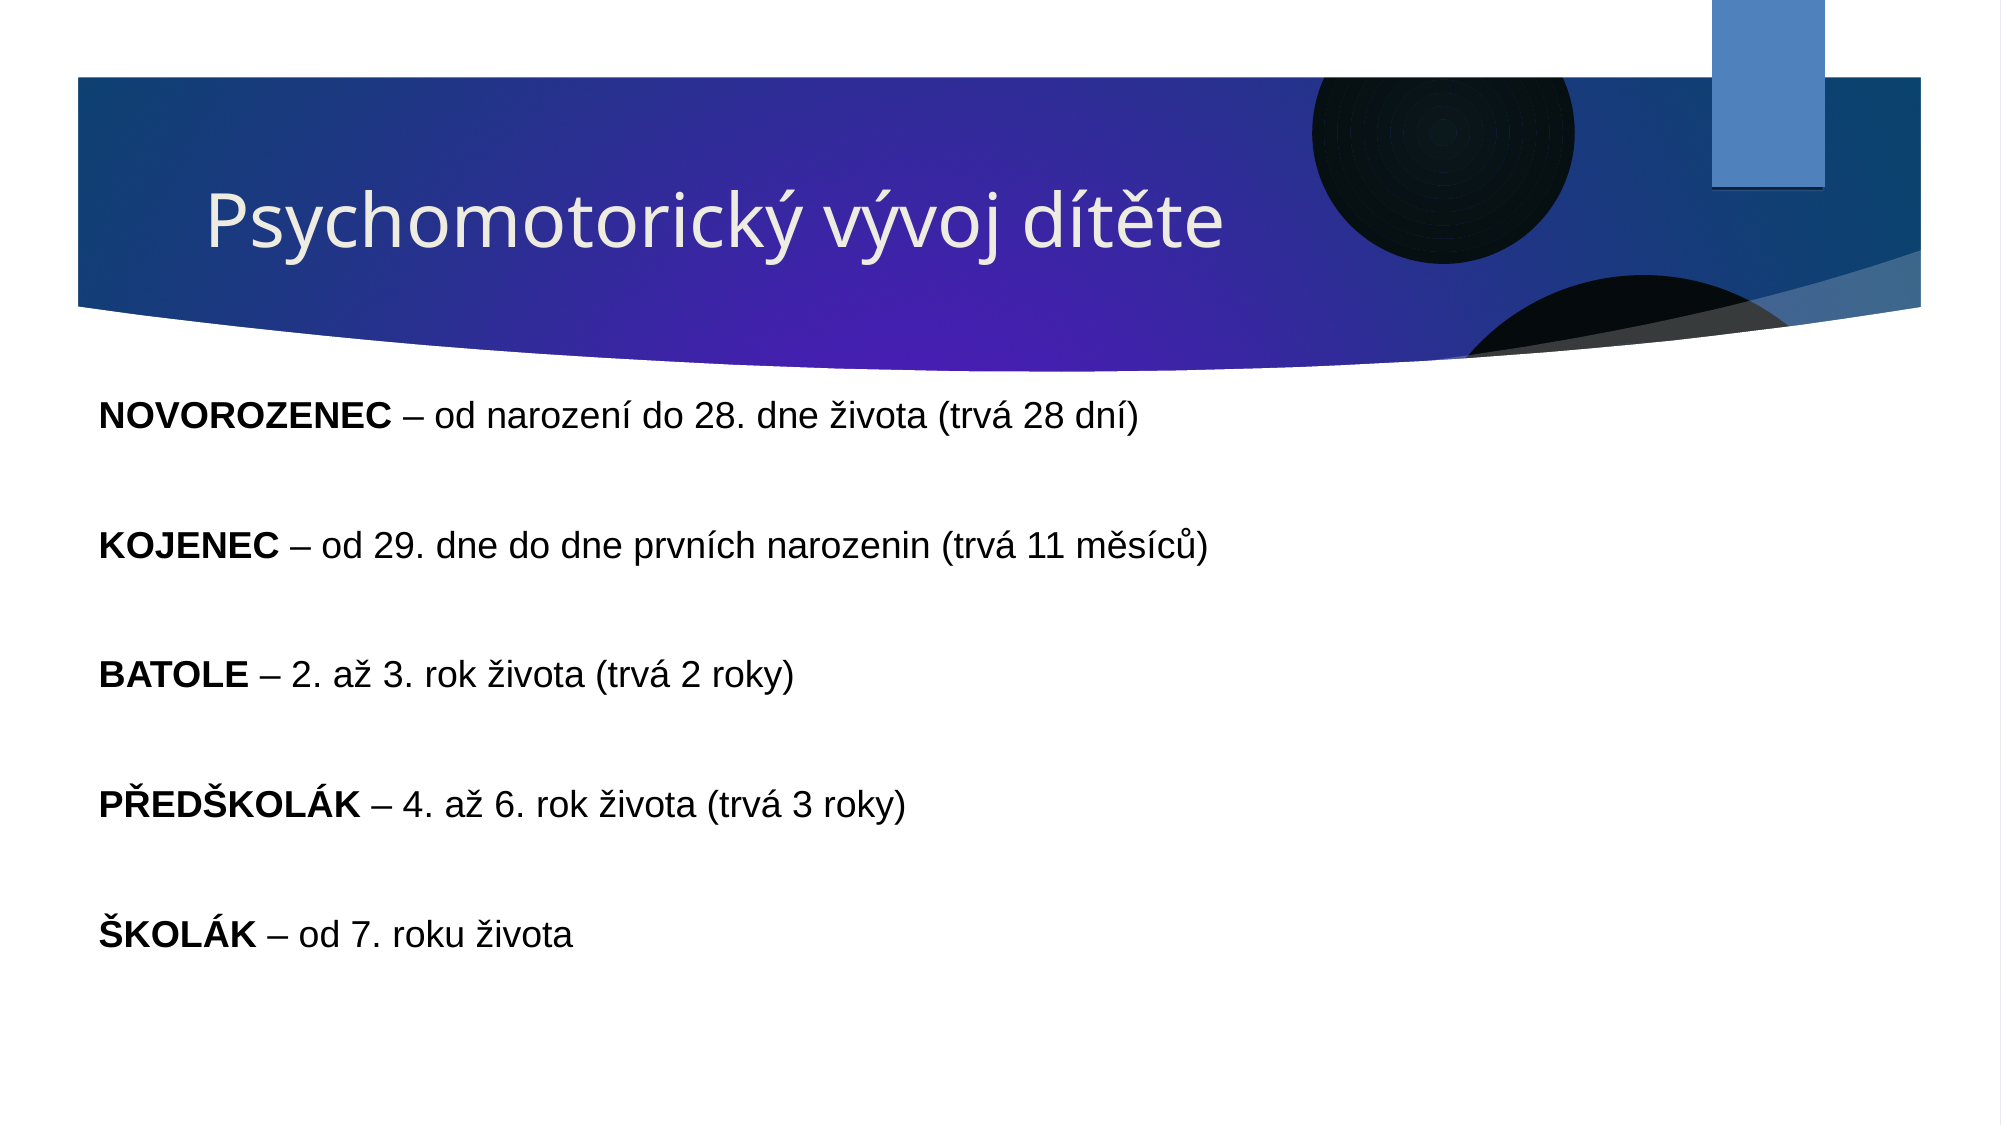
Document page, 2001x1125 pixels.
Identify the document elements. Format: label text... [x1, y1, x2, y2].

text_box novorozenec – od narození do 28. dne života (trvá 28 dní) kojenec – od 29. dne do dne prvních narozenin (trvá 11 měsíců) batole – 2. až 3. rok života (trvá 2 roky) předškolák – 4. až 6. rok života (trvá 3 roky) školák – od 7. roku života [83, 380, 1917, 1030]
text_box [83, 350, 1917, 380]
title Psychomotorický vývoj dítěte [189, 159, 1627, 276]
